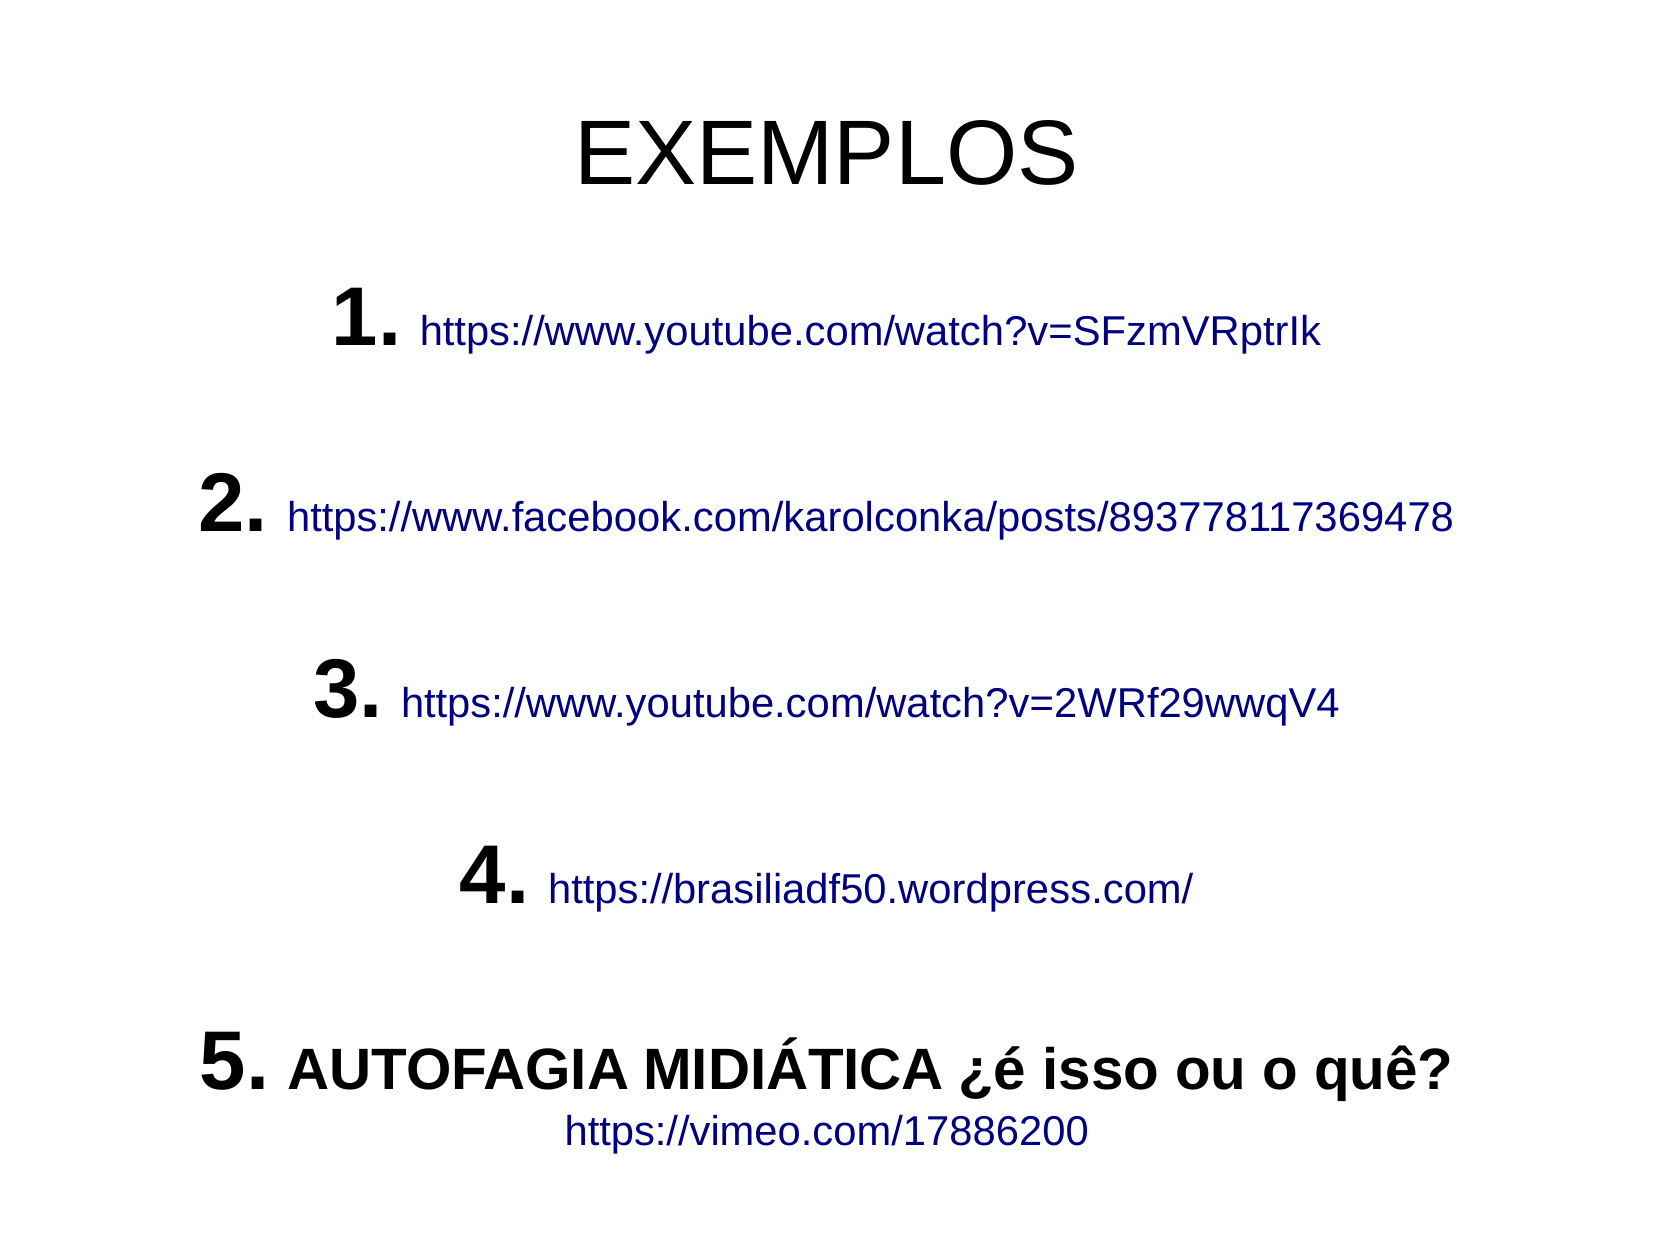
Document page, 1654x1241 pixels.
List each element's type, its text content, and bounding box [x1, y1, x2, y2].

title EXEMPLOS [82, 49, 1571, 257]
subtitle 1. https://www.youtube.com/watch?v=SFzmVRptrIk 2. https://www.facebook.com/karolconka/posts/893778117369478 3. https://www.youtube.com/watch?v=2WRf29wwqV4 4. https://brasiliadf50.wordpress.com/ 5. AUTOFAGIA MIDIÁTICA ¿é isso ou o quê? https://vimeo.com/17886200 [82, 268, 1571, 1202]
